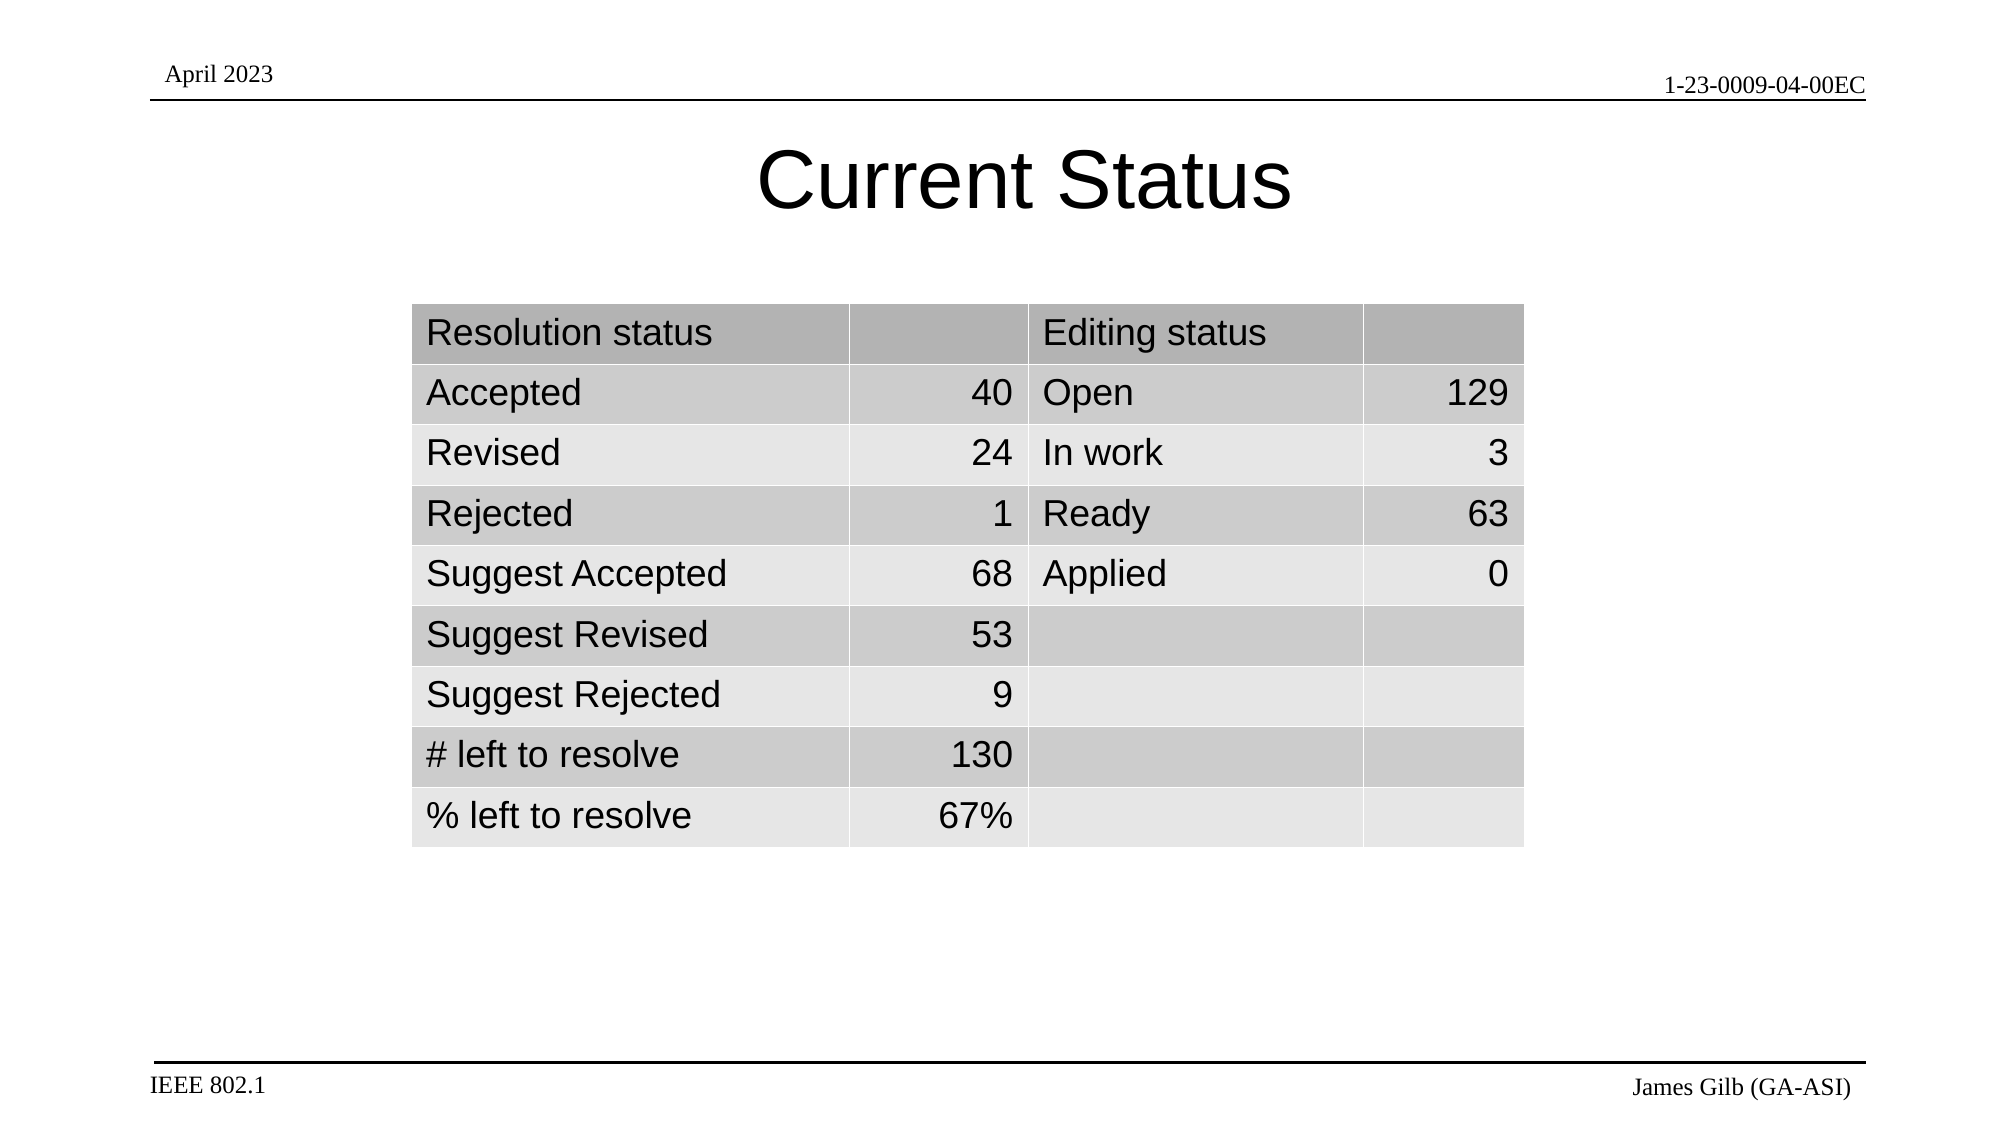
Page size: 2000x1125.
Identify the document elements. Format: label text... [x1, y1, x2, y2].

table_cell 24 [850, 425, 1028, 485]
title Current Status [149, 112, 1900, 238]
table_cell 40 [850, 365, 1028, 424]
table_cell 9 [850, 667, 1028, 726]
table_cell Applied [1029, 546, 1363, 605]
table_cell 68 [850, 546, 1028, 605]
table_cell 1 [850, 486, 1028, 545]
table_cell # left to resolve [412, 727, 849, 787]
table_cell Suggest Revised [412, 606, 849, 666]
table_cell 129 [1364, 365, 1524, 424]
table_cell In work [1029, 425, 1363, 485]
table_header [1364, 304, 1524, 364]
table_cell 3 [1364, 425, 1524, 485]
table_cell [1029, 606, 1363, 666]
table_cell [1029, 788, 1363, 847]
table_cell Accepted [412, 365, 849, 424]
table_cell % left to resolve [412, 788, 849, 847]
table_cell [1029, 667, 1363, 726]
table_cell 63 [1364, 486, 1524, 545]
table_cell Open [1029, 365, 1363, 424]
table_cell [1364, 727, 1524, 787]
table_cell 130 [850, 727, 1028, 787]
table_cell [1029, 727, 1363, 787]
table_header Editing status [1029, 304, 1363, 364]
table_cell Suggest Accepted [412, 546, 849, 605]
table_cell Revised [412, 425, 849, 485]
table_cell 53 [850, 606, 1028, 666]
table_header Resolution status [412, 304, 849, 364]
table_cell Suggest Rejected [412, 667, 849, 726]
table_cell 67% [850, 788, 1028, 847]
table_header [850, 304, 1028, 364]
table_cell [1364, 667, 1524, 726]
table_cell Rejected [412, 486, 849, 545]
table_cell Ready [1029, 486, 1363, 545]
table_cell [1364, 606, 1524, 666]
table_cell 0 [1364, 546, 1524, 605]
table_cell [1364, 788, 1524, 847]
